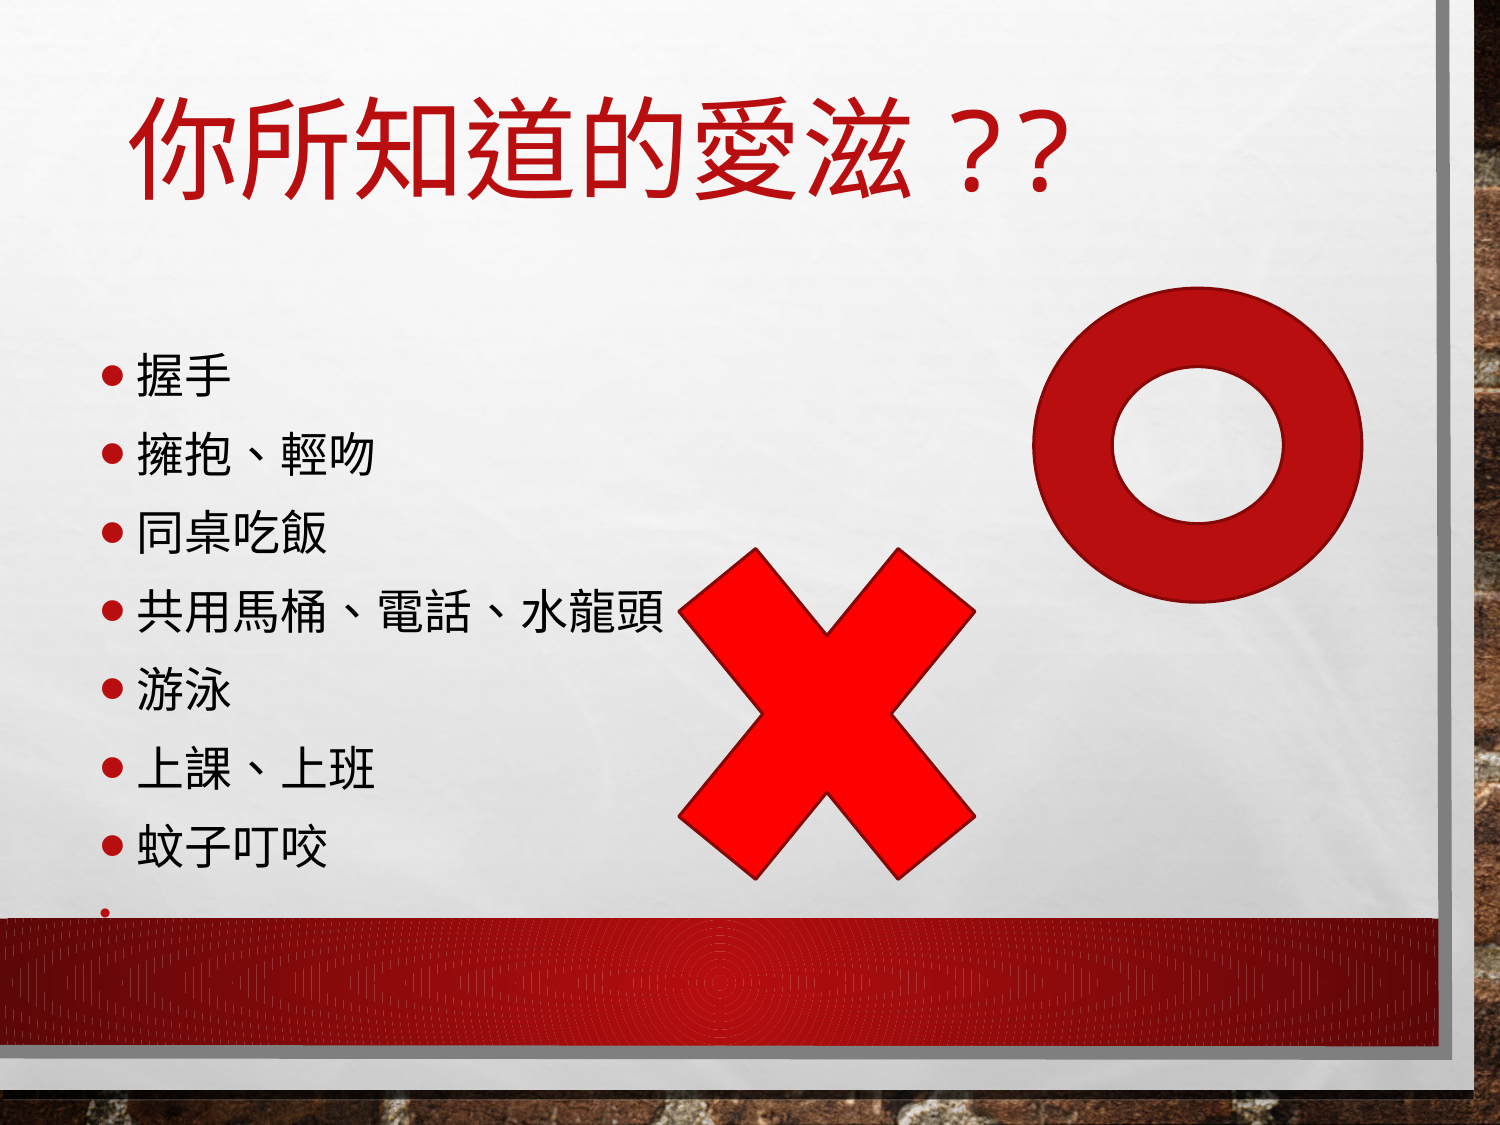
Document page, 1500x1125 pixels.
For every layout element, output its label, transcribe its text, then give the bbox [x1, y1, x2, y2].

list 握手 擁抱、輕吻 同桌吃飯 共用馬桶、電話、水龍頭 游泳 上課、上班 蚊子叮咬 [84, 338, 1364, 882]
list 握手 擁抱、輕吻 同桌吃飯 共用馬桶、電話、水龍頭 游泳 上課、上班 蚊子叮咬 [1113, 367, 1283, 523]
text_box [678, 548, 975, 880]
title 你所知道的愛滋?? [112, 60, 1463, 249]
text_box [1033, 288, 1362, 603]
